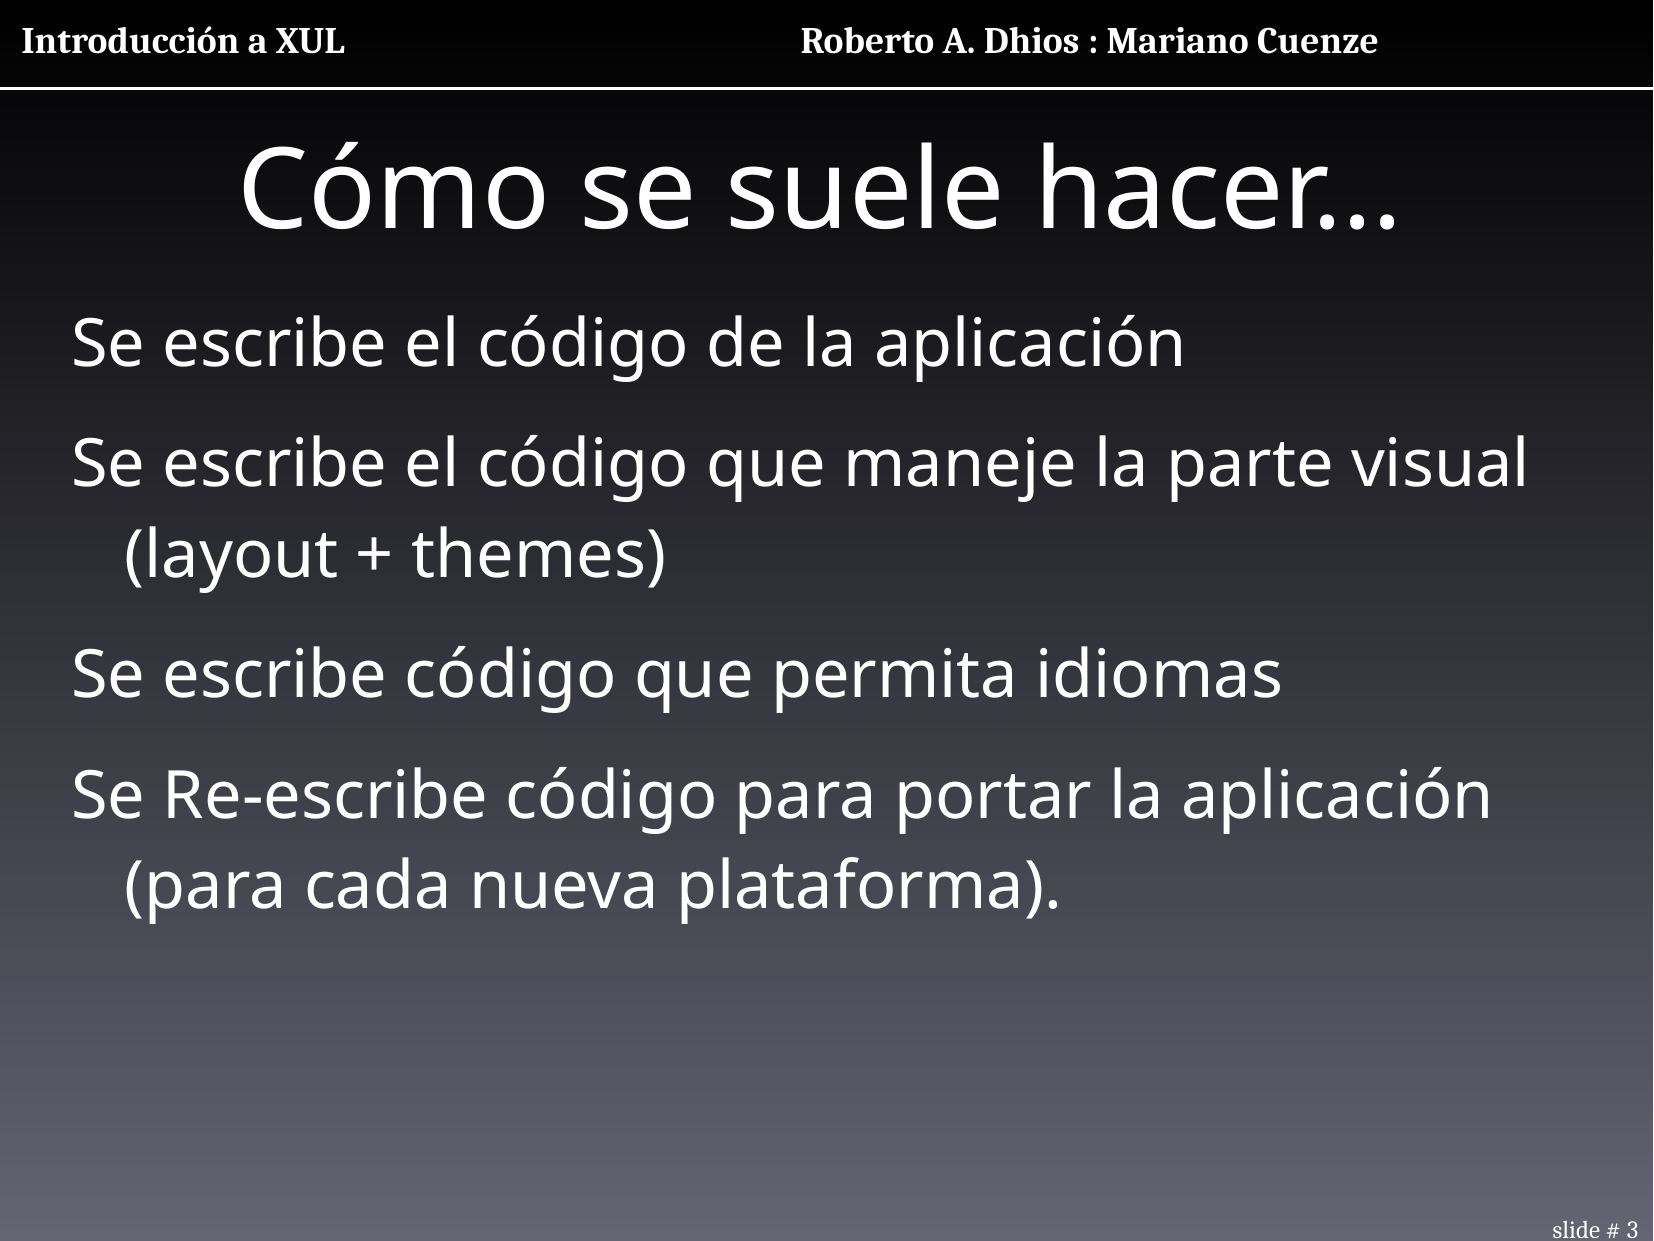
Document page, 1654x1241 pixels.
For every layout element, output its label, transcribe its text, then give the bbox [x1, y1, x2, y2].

list Se escribe el código de la aplicación Se escribe el código que maneje la parte visual (layout + themes) Se escribe código que permita idiomas Se Re-escribe código para portar la aplicación (para cada nueva plataforma). [53, 295, 1595, 888]
text_box Introducción a XUL Roberto A. Dhios : Mariano Cuenze [6, 12, 1653, 71]
title Cómo se suele hacer... [18, 90, 1625, 281]
